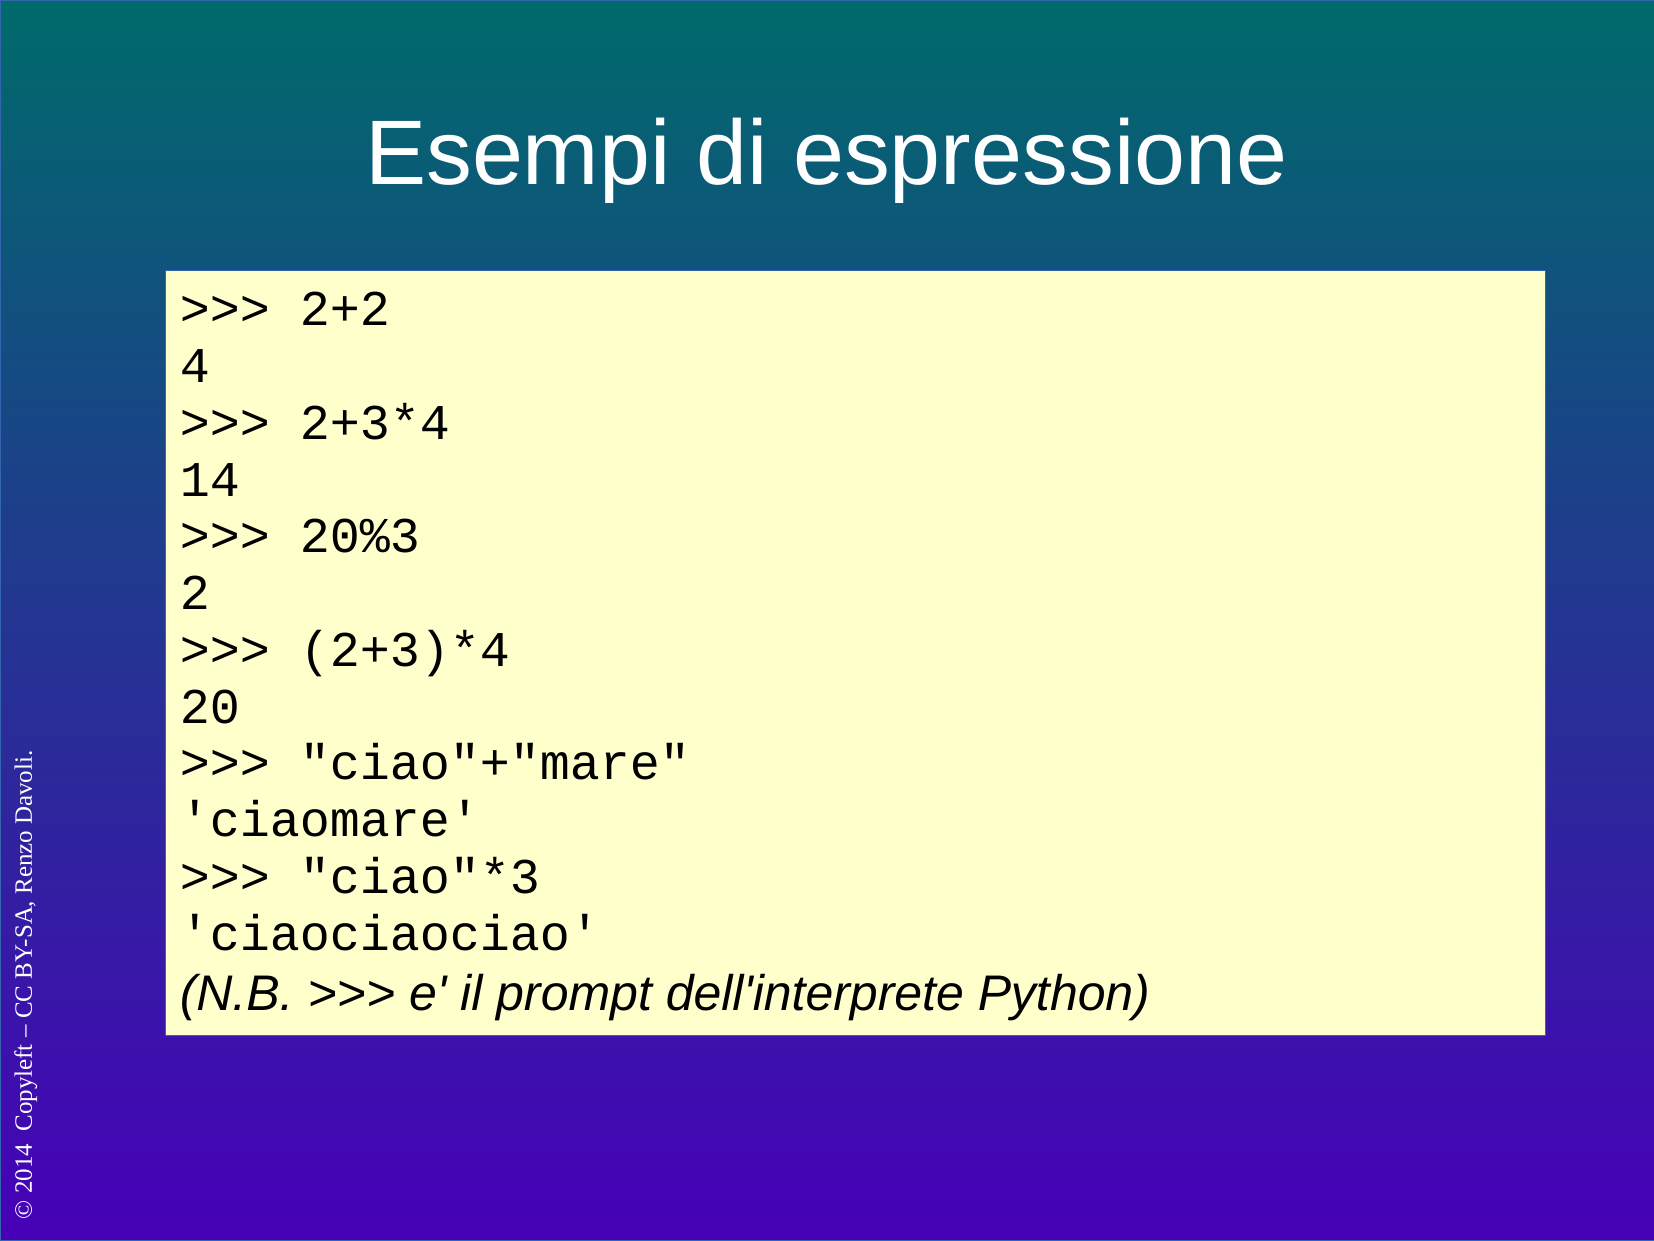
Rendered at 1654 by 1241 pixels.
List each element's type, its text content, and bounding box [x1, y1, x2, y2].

title Esempi di espressione [82, 49, 1571, 257]
text_box >>> 2+2 4 >>> 2+3*4 14 >>> 20%3 2 >>> (2+3)*4 20 >>> "ciao"+"mare" 'ciaomare' >>> "ciao"*3 'ciaociaociao' (N.B. >>> e' il prompt dell'interprete Python) [165, 270, 1546, 1036]
